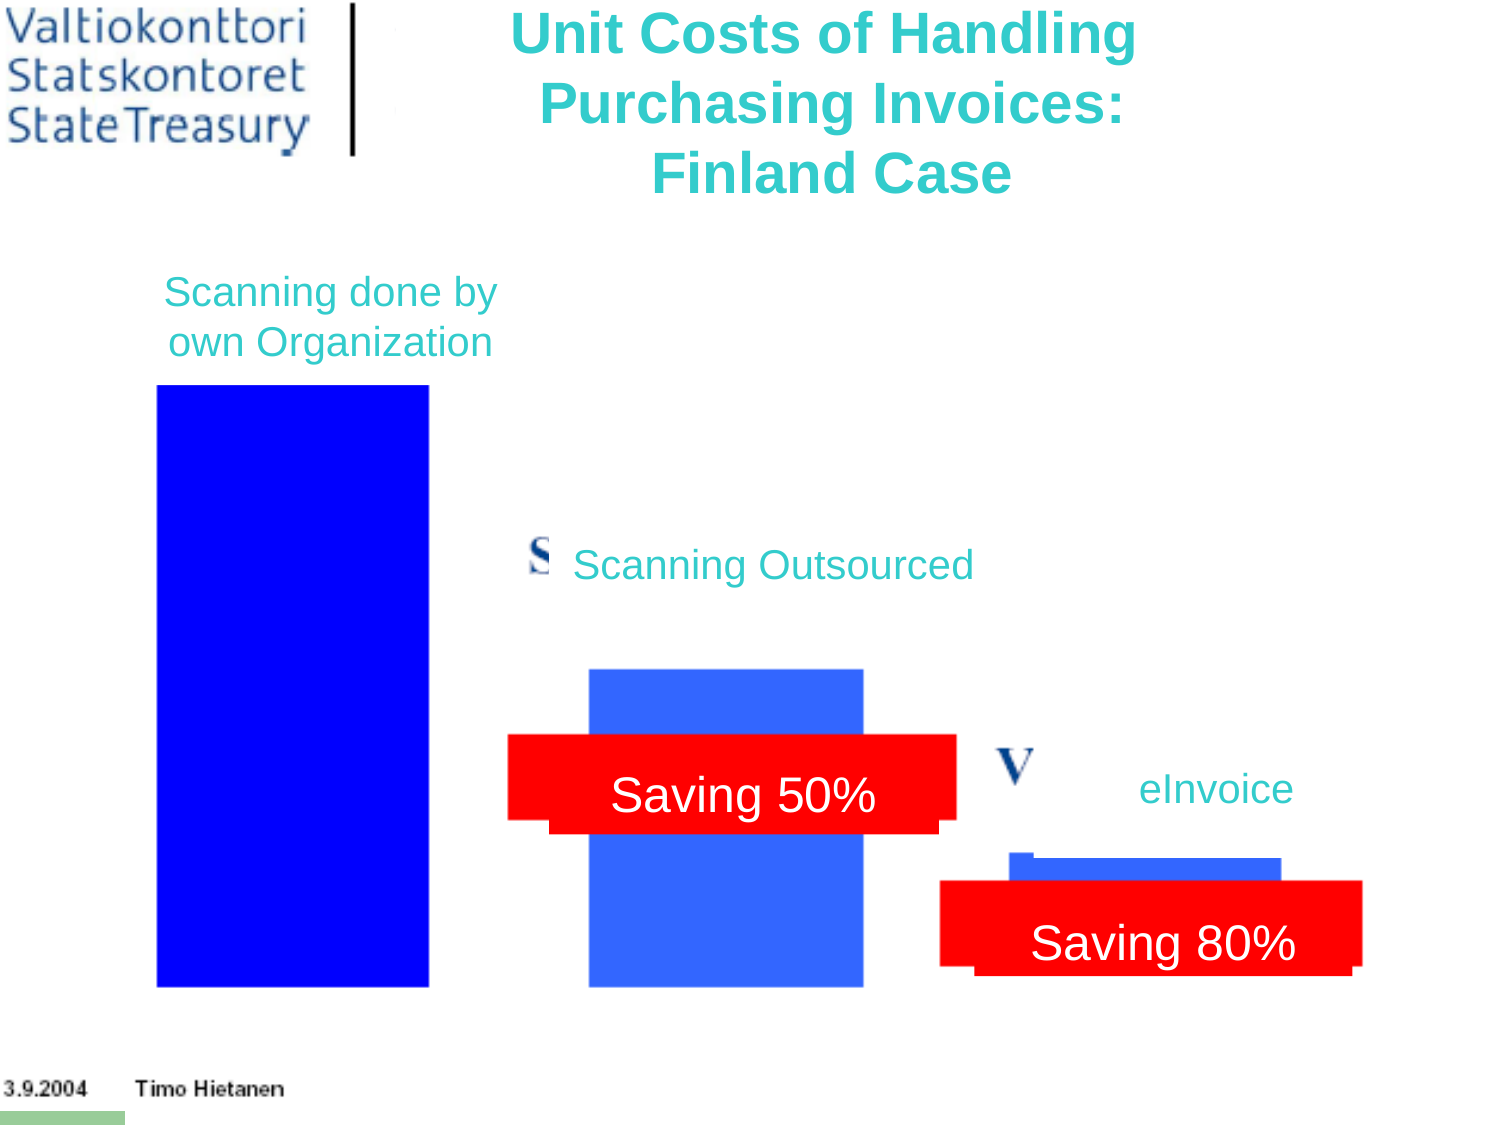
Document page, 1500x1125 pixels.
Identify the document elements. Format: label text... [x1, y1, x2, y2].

text_box Unit Costs of Handling Purchasing Invoices: Finland Case [395, 0, 1270, 201]
text_box Scanning Outsourced [549, 491, 999, 634]
text_box eInvoice [1033, 716, 1400, 858]
picture [0, 0, 1430, 1111]
text_box Saving 50% [549, 751, 939, 835]
text_box Saving 80% [974, 904, 1353, 977]
text_box Scanning done by own Organization [147, 243, 514, 386]
